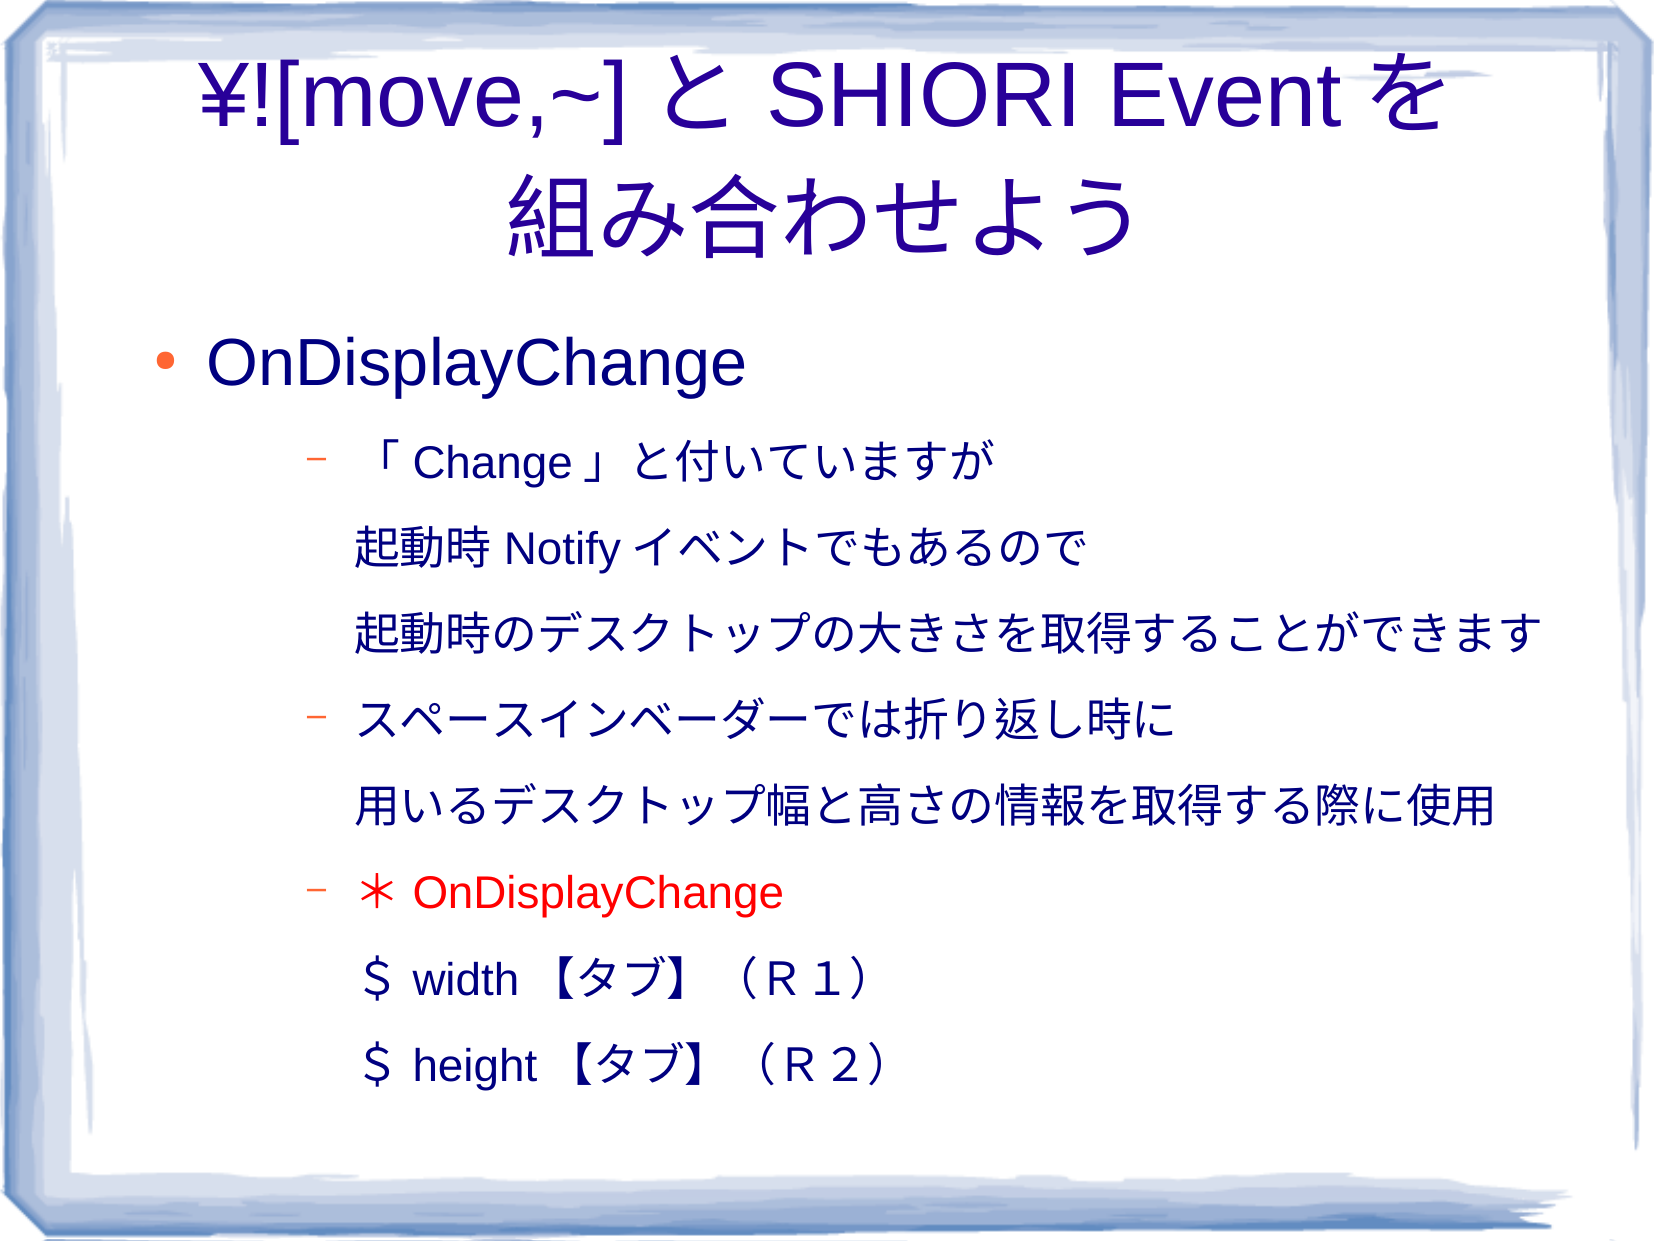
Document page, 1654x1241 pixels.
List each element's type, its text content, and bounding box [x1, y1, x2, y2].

picture [0, 0, 1654, 1241]
list OnDisplayChange 「Change」と付いていますが 起動時Notifyイベントでもあるので 起動時のデスクトップの大きさを取得することができます スペースインベーダーでは折り返し時に 用いるデスクトップ幅と高さの情報を取得する際に使用 ＊OnDisplayChange ＄width【タブ】（Ｒ１） ＄height【タブ】（Ｒ２） [118, 324, 1571, 1144]
title ¥![move,~]とSHIORI Eventを 組み合わせよう [82, 30, 1571, 276]
